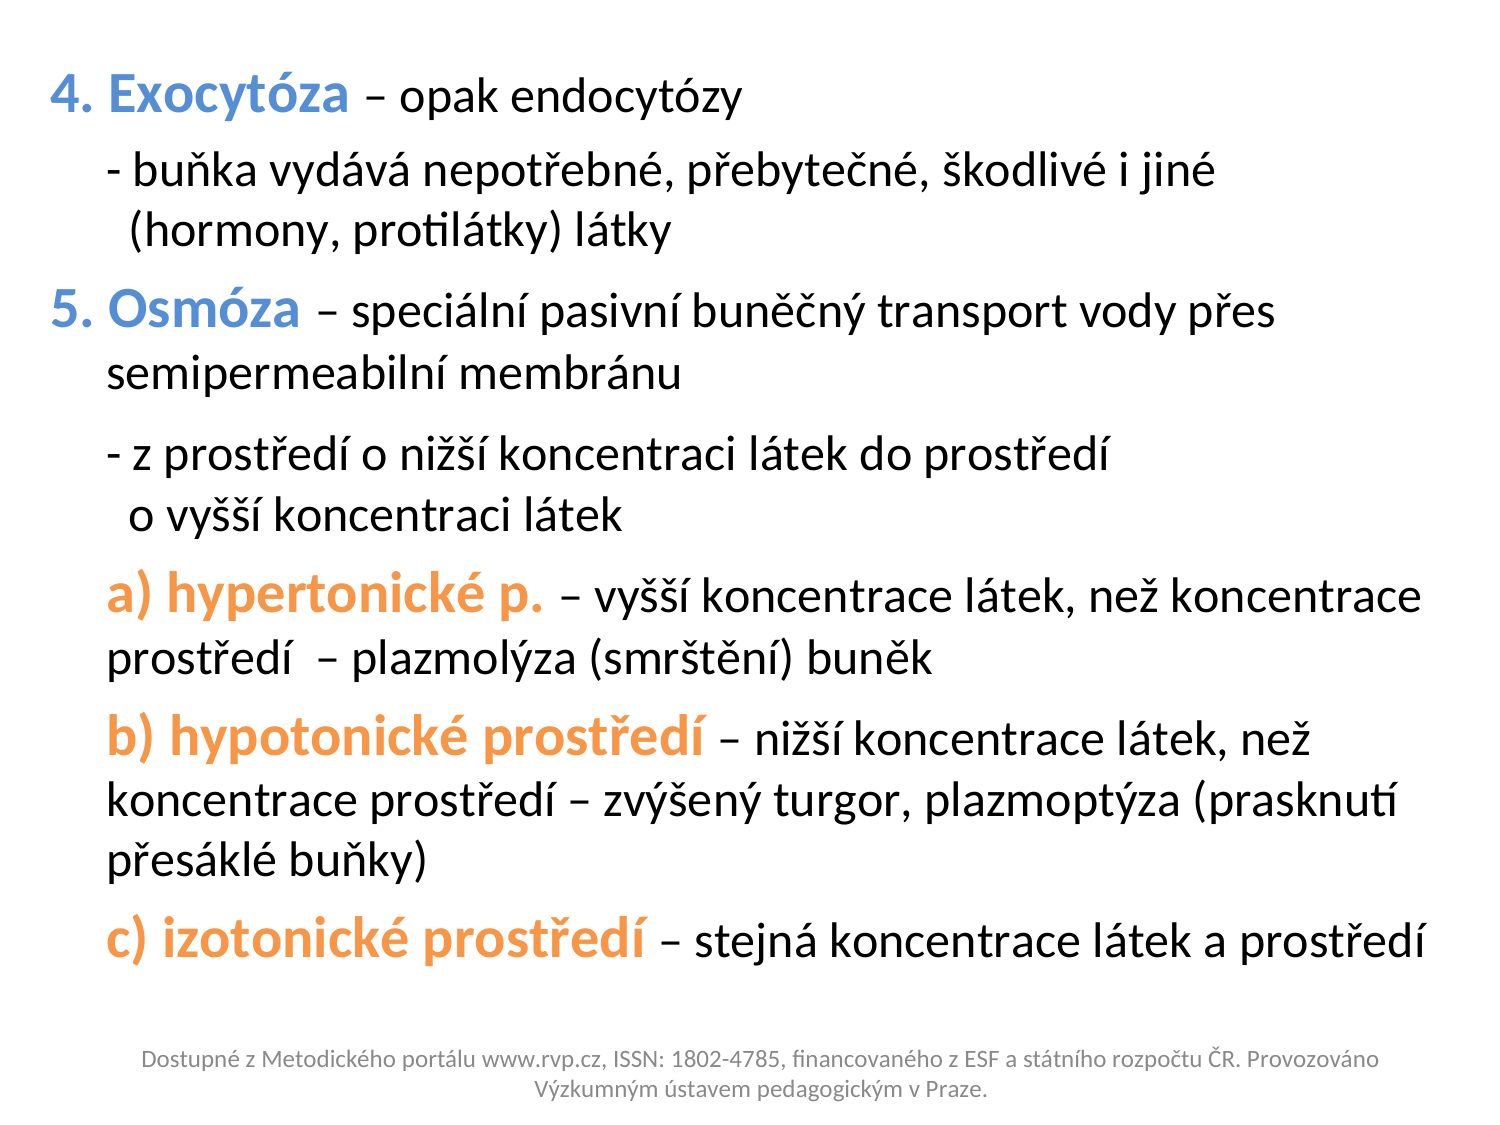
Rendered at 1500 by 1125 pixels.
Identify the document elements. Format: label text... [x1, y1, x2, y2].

text_box Dostupné z Metodického portálu www.rvp.cz, ISSN: 1802-4785, financovaného z ESF a státního rozpočtu ČR. Provozováno Výzkumným ústavem pedagogickým v Praze. [93, 1042, 1430, 1103]
list 4. Exocytóza – opak endocytózy - buňka vydává nepotřebné, přebytečné, škodlivé i jiné (hormony, protilátky) látky 5. Osmóza – speciální pasivní buněčný transport vody přes semipermeabilní membránu - z prostředí o nižší koncentraci látek do prostředí o vyšší koncentraci látek a) hypertonické p. – vyšší koncentrace látek, než koncentrace prostředí – plazmolýza (smrštění) buněk b) hypotonické prostředí – nižší koncentrace látek, než koncentrace prostředí – zvýšený turgor, plazmoptýza (prasknutí přesáklé buňky) c) izotonické prostředí – stejná koncentrace látek a prostředí [35, 46, 1450, 1090]
